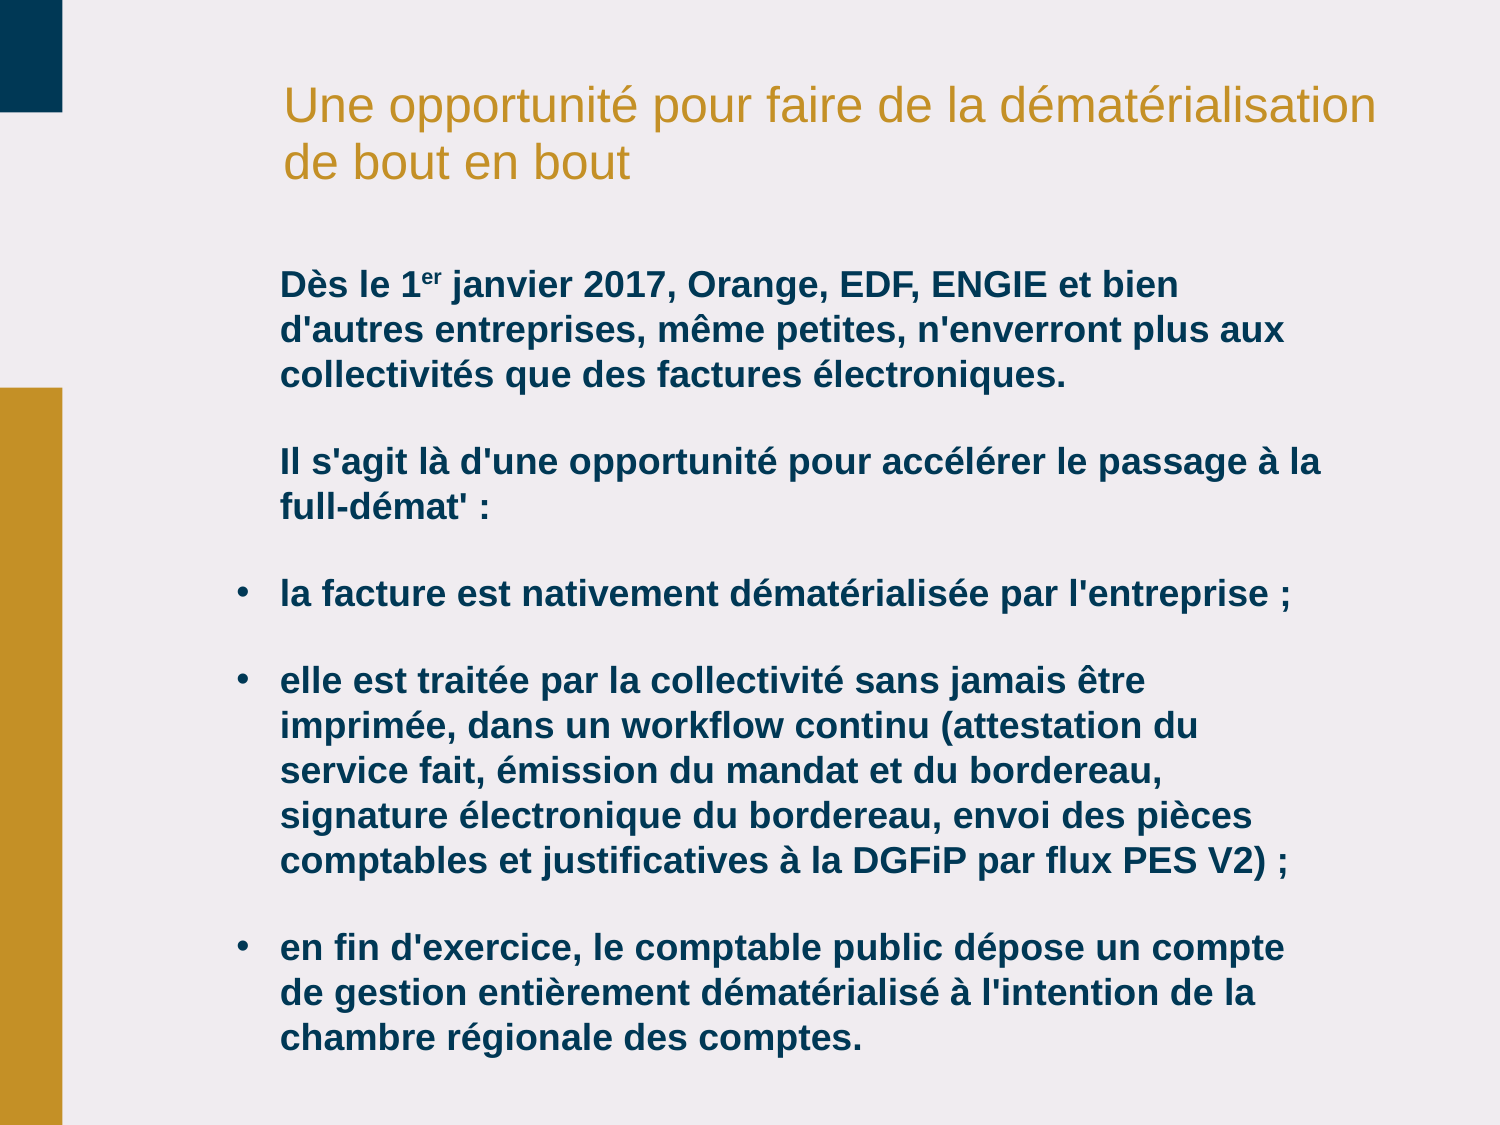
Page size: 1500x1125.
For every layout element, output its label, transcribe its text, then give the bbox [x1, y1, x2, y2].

title Une opportunité pour faire de la dématérialisation de bout en bout [283, 77, 1440, 192]
list Dès le 1er janvier 2017, Orange, EDF, ENGIE et bien d'autres entreprises, même petites, n'enverront plus aux collectivités que des factures électroniques. Il s'agit là d'une opportunité pour accélérer le passage à la full-démat' : la facture est nativement dématérialisée par l'entreprise ; elle est traitée par la collectivité sans jamais être imprimée, dans un workflow continu (attestation du service fait, émission du mandat et du bordereau, signature électronique du bordereau, envoi des pièces comptables et justificatives à la DGFiP par flux PES V2) ; en fin d'exercice, le comptable public dépose un compte de gestion entièrement dématérialisé à l'intention de la chambre régionale des comptes. [236, 259, 1328, 1125]
